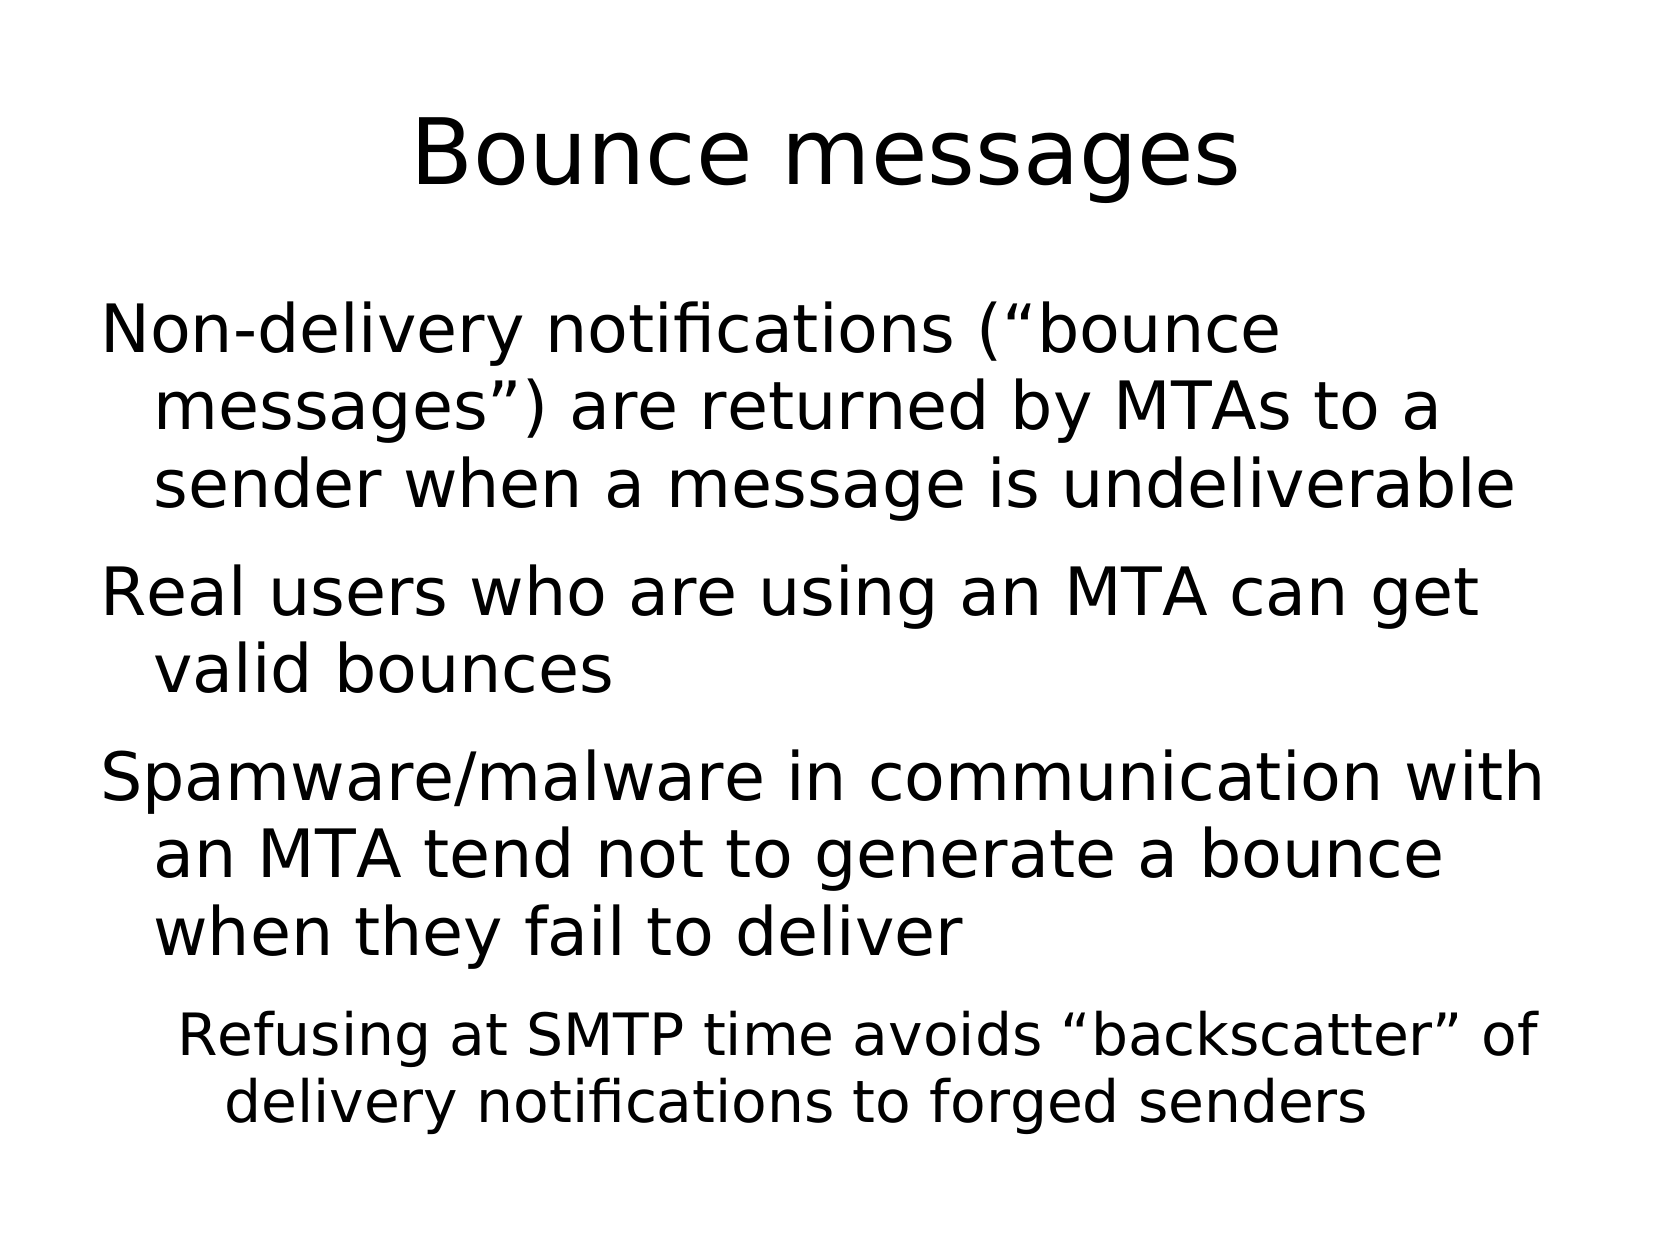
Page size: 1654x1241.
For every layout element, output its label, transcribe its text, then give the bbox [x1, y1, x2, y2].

list Non-delivery notifications (“bounce messages”) are returned by MTAs to a sender when a message is undeliverable Real users who are using an MTA can get valid bounces Spamware/malware in communication with an MTA tend not to generate a bounce when they fail to deliver Refusing at SMTP time avoids “backscatter” of delivery notifications to forged senders [82, 290, 1571, 1137]
title Bounce messages [82, 56, 1571, 250]
